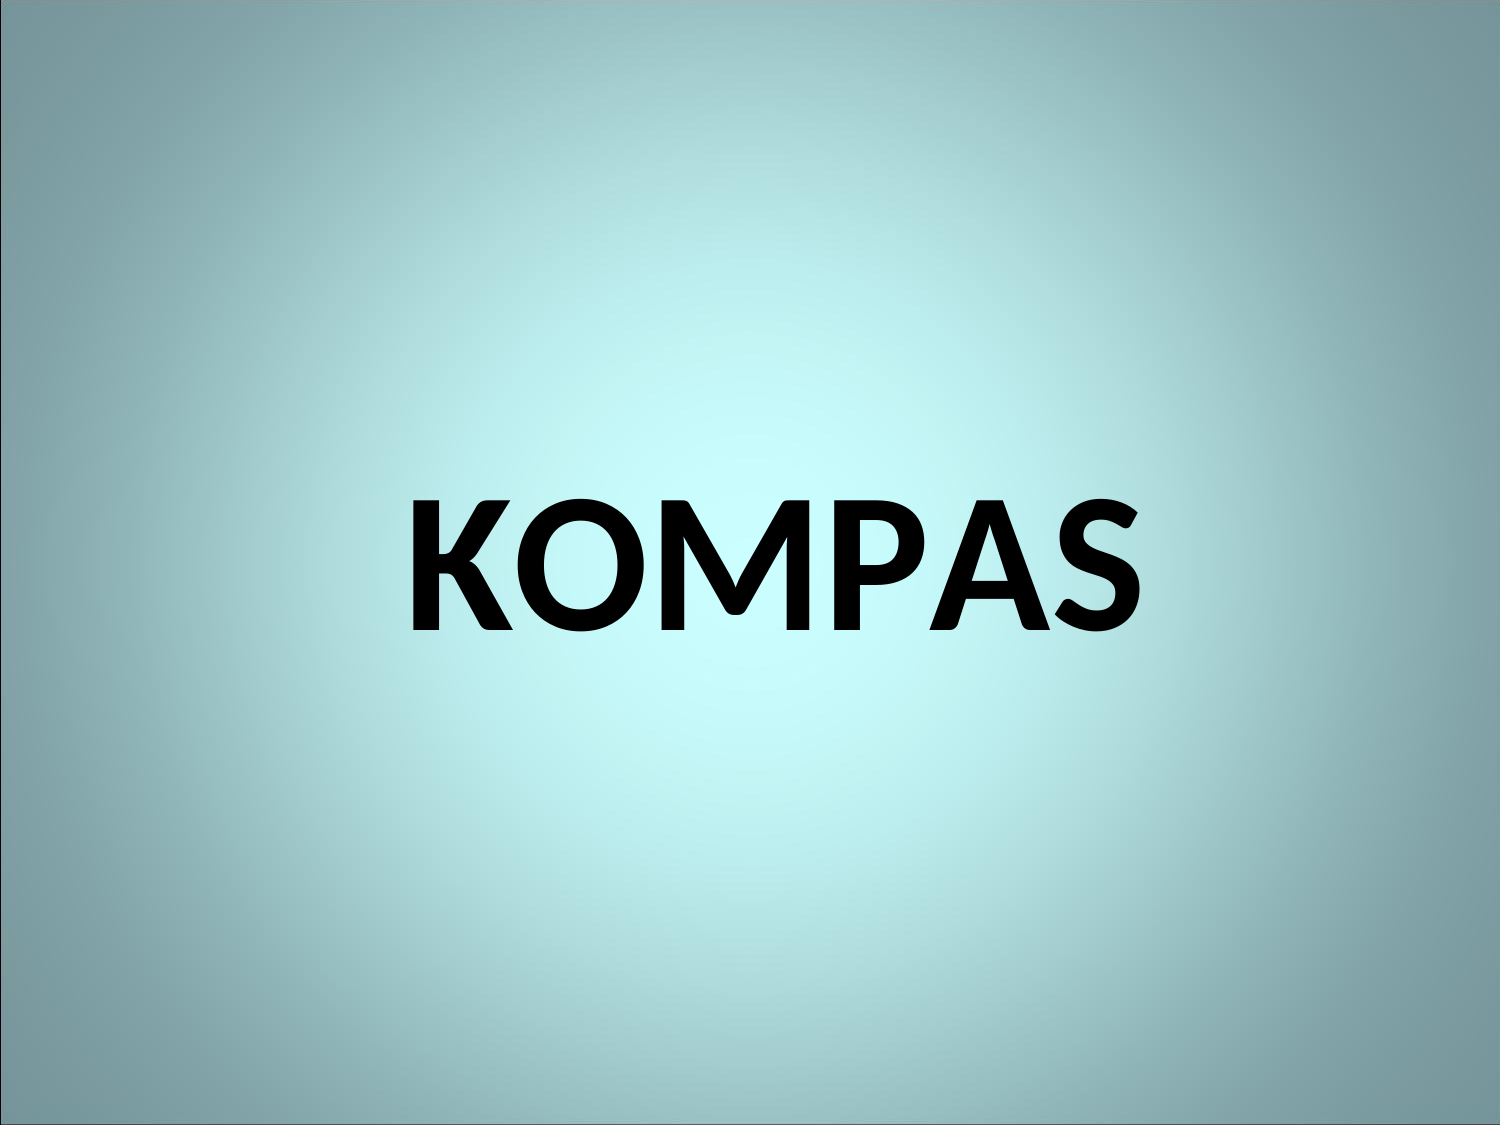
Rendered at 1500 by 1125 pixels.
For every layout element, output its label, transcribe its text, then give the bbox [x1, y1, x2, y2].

picture [0, 0, 1500, 1125]
title KOMPAS [100, 422, 1451, 678]
